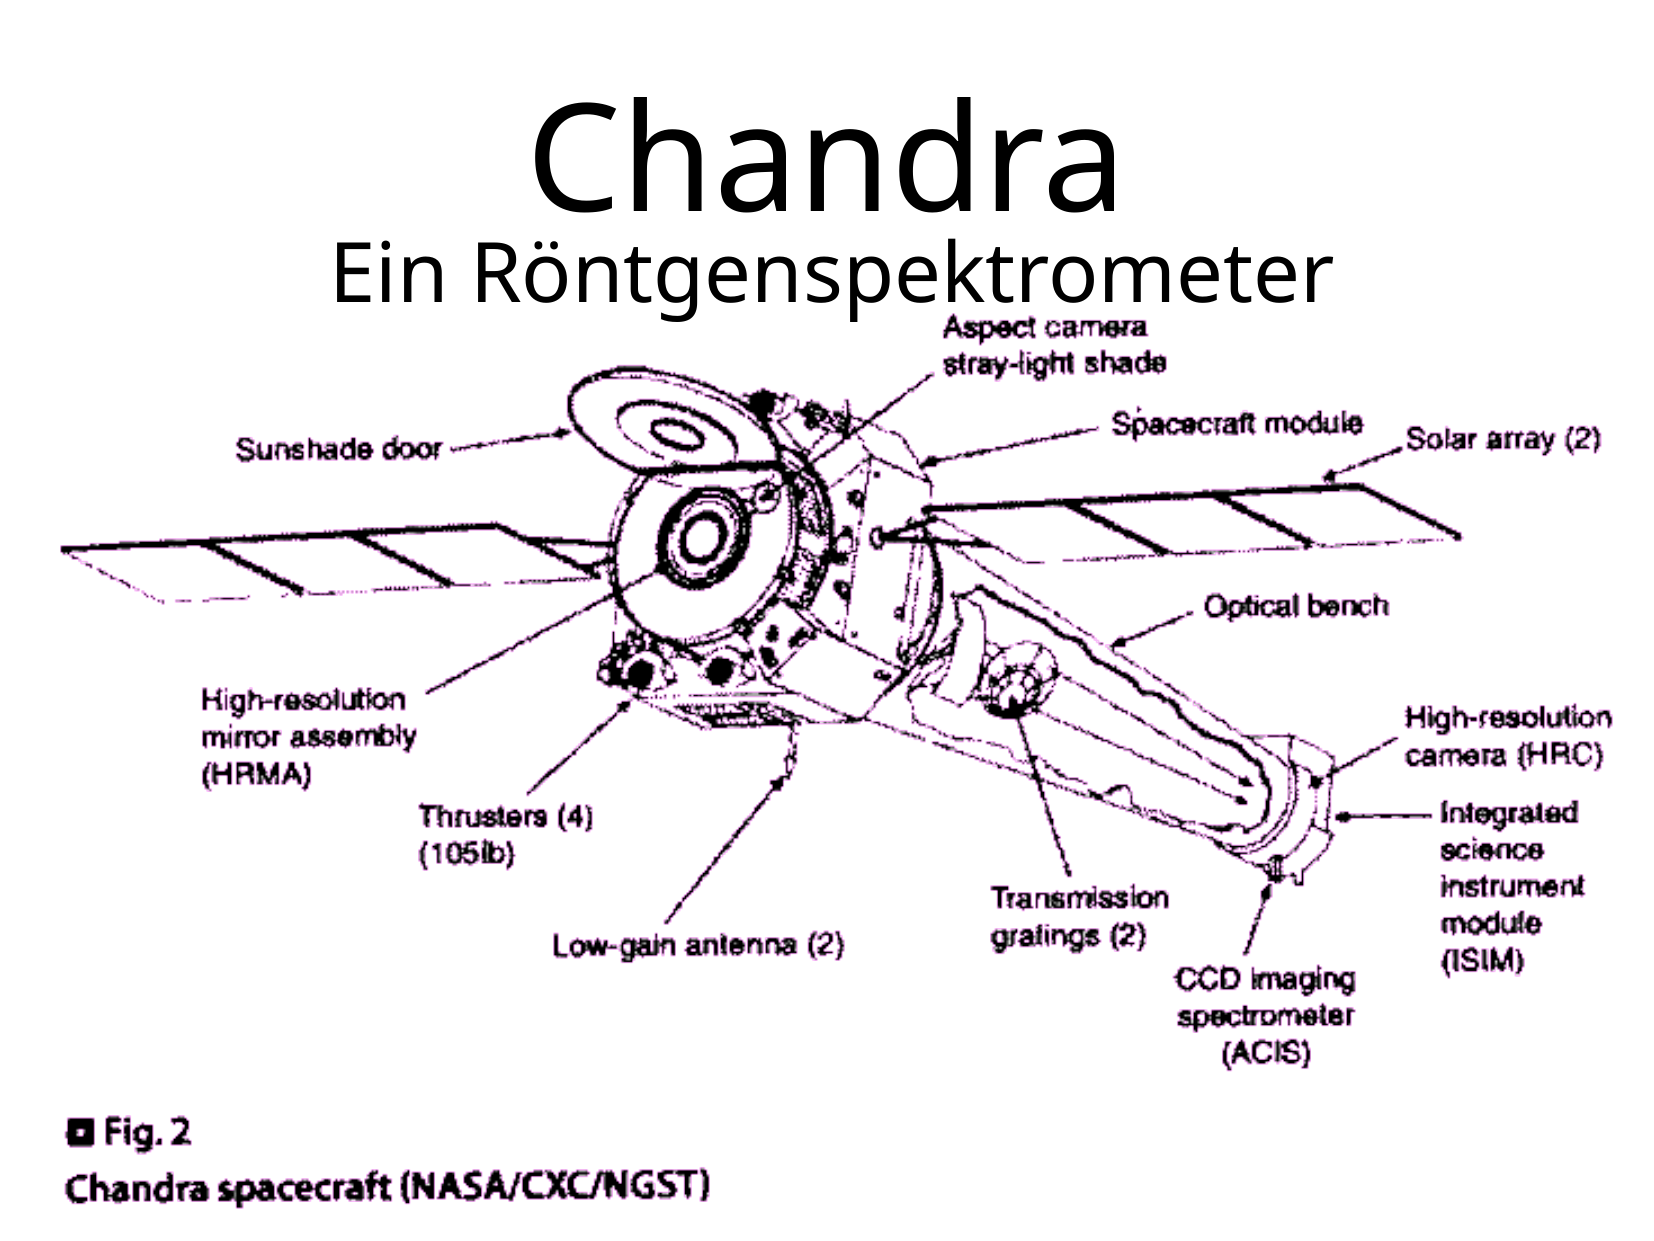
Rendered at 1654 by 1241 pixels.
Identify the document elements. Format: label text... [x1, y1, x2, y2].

title Chandra [82, 49, 1571, 257]
picture [59, 312, 1615, 1211]
text_box Ein Röntgenspektrometer [425, 206, 1241, 335]
